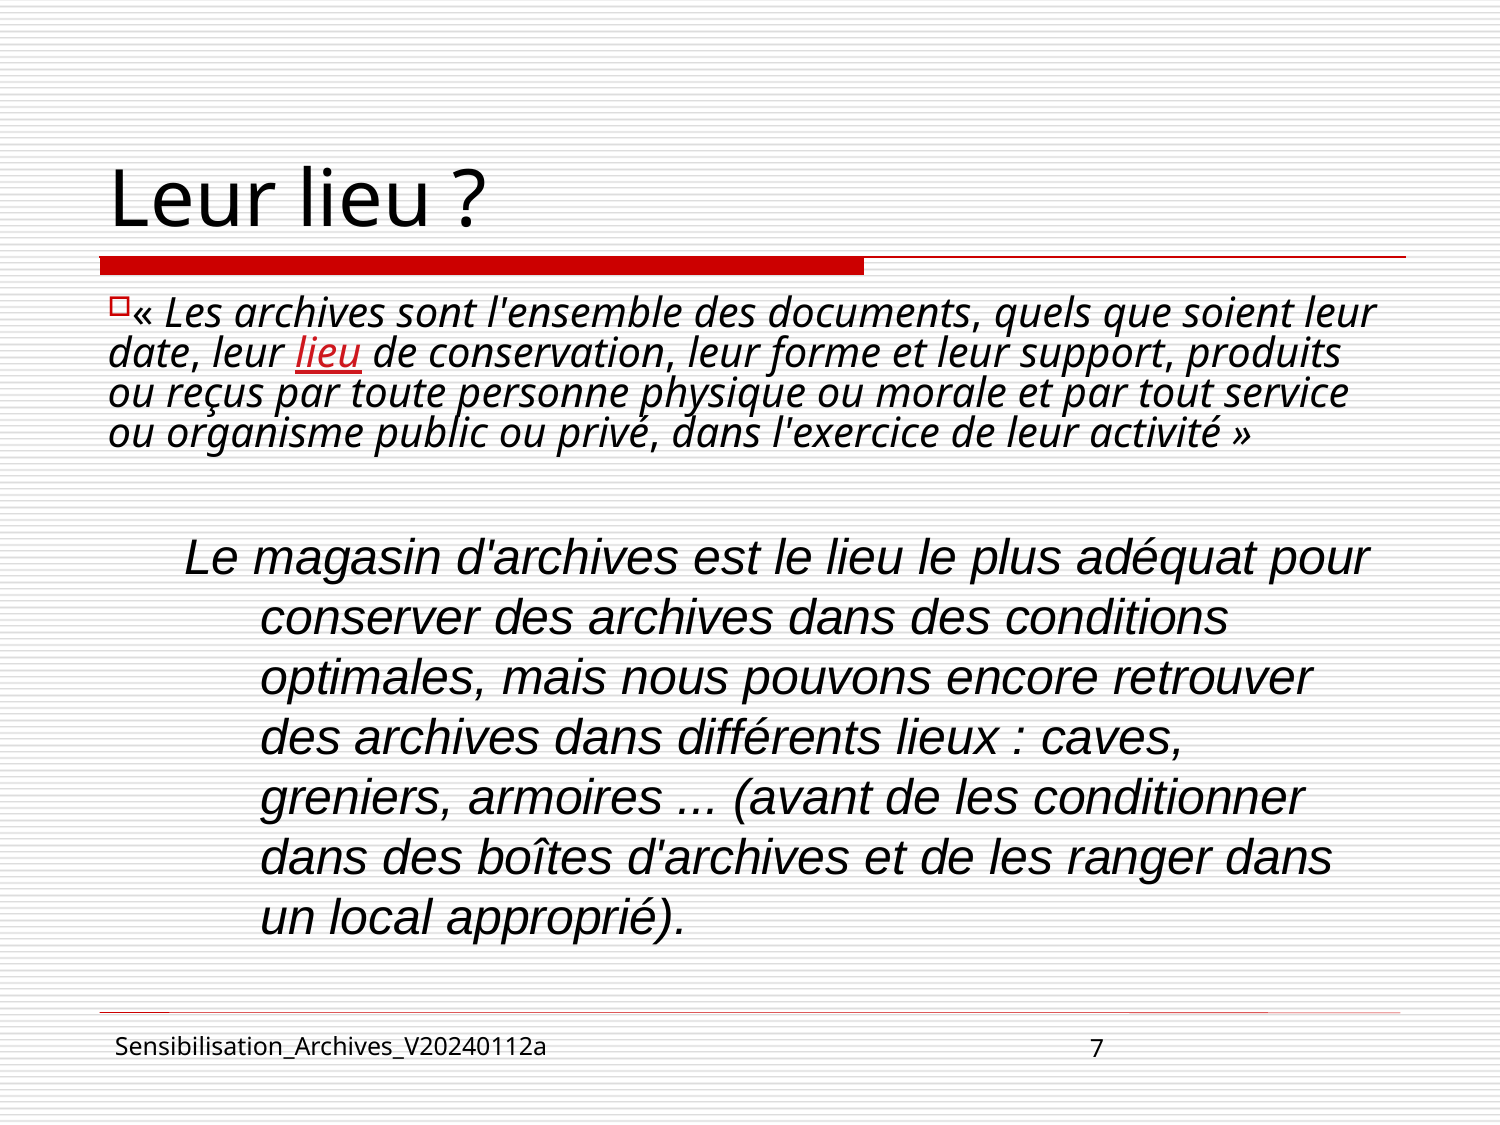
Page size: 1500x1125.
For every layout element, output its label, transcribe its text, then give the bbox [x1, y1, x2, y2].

text_box 33 [1074, 1024, 1400, 1103]
list « Les archives sont l'ensemble des documents, quels que soient leur date, leur lieu de conservation, leur forme et leur support, produits ou reçus par toute personne physique ou morale et par tout service ou organisme public ou privé, dans l'exercice de leur activité » Le magasin d'archives est le lieu le plus adéquat pour conserver des archives dans des conditions optimales, mais nous pouvons encore retrouver des archives dans différents lieux : caves, greniers, armoires ... (avant de les conditionner dans des boîtes d'archives et de les ranger dans un local approprié). [92, 287, 1406, 988]
title Leur lieu ? [94, 50, 1407, 250]
picture [0, 0, 1500, 1125]
text_box Sensibilisation_Archives_V20240112a [100, 1023, 989, 1101]
